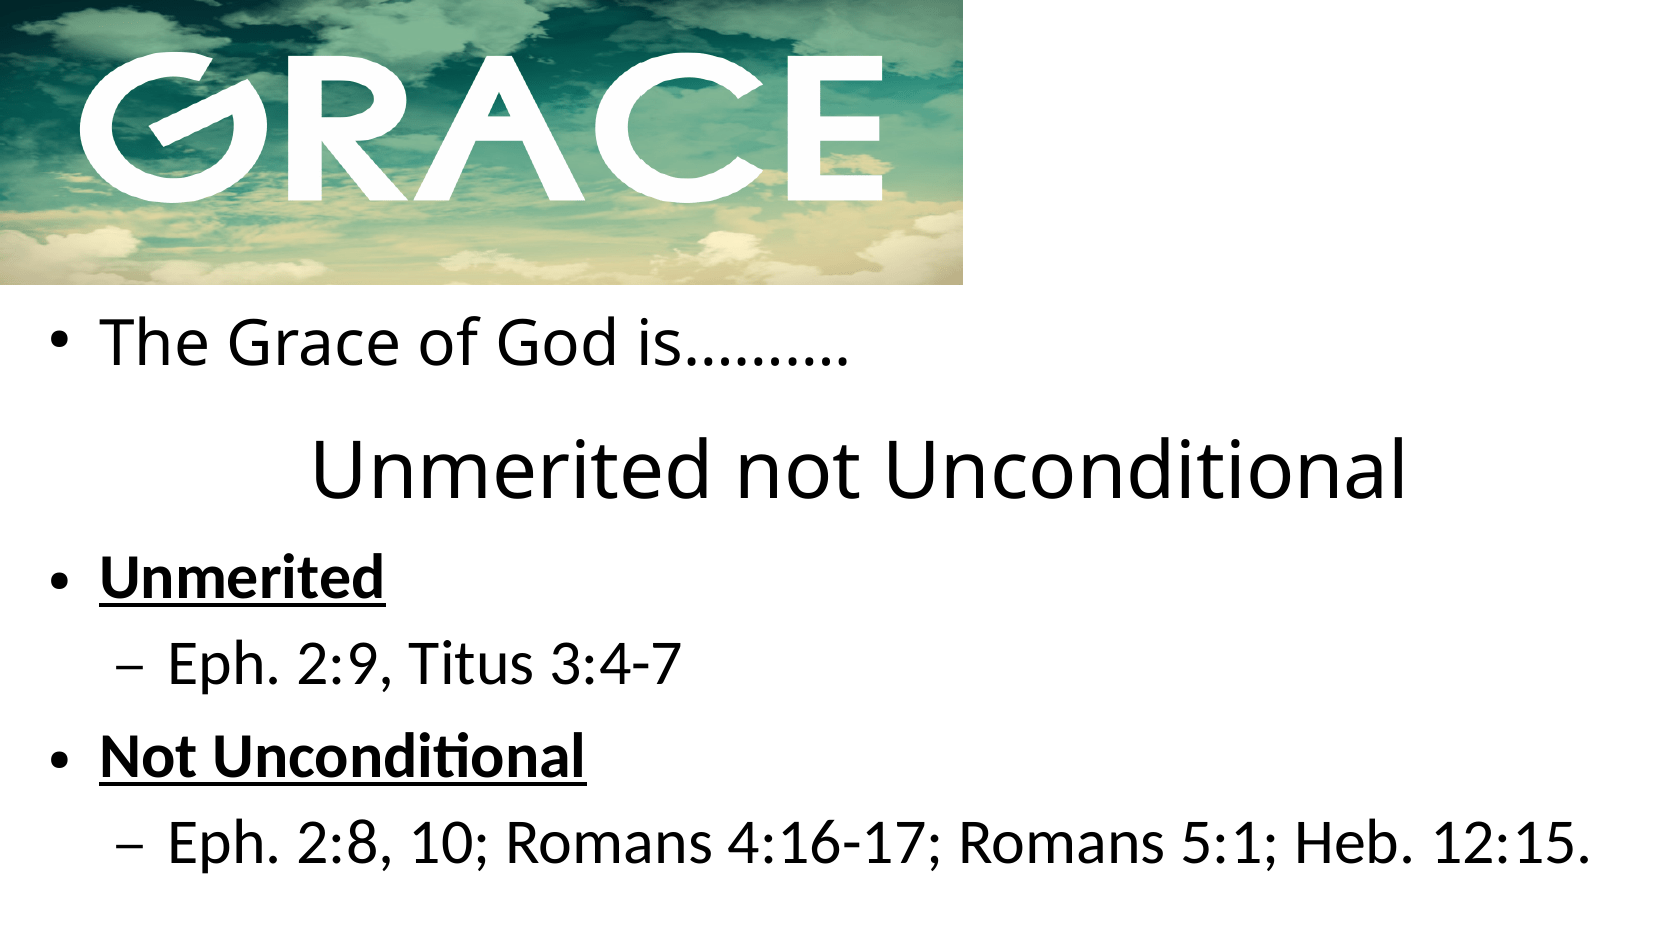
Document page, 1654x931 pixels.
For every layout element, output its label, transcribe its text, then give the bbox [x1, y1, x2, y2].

picture [0, 0, 963, 286]
list The Grace of God is………. Unmerited not Unconditional Unmerited Eph. 2:9, Titus 3:4-7 Not Unconditional Eph. 2:8, 10; Romans 4:16-17; Romans 5:1; Heb. 12:15. [31, 297, 1622, 928]
